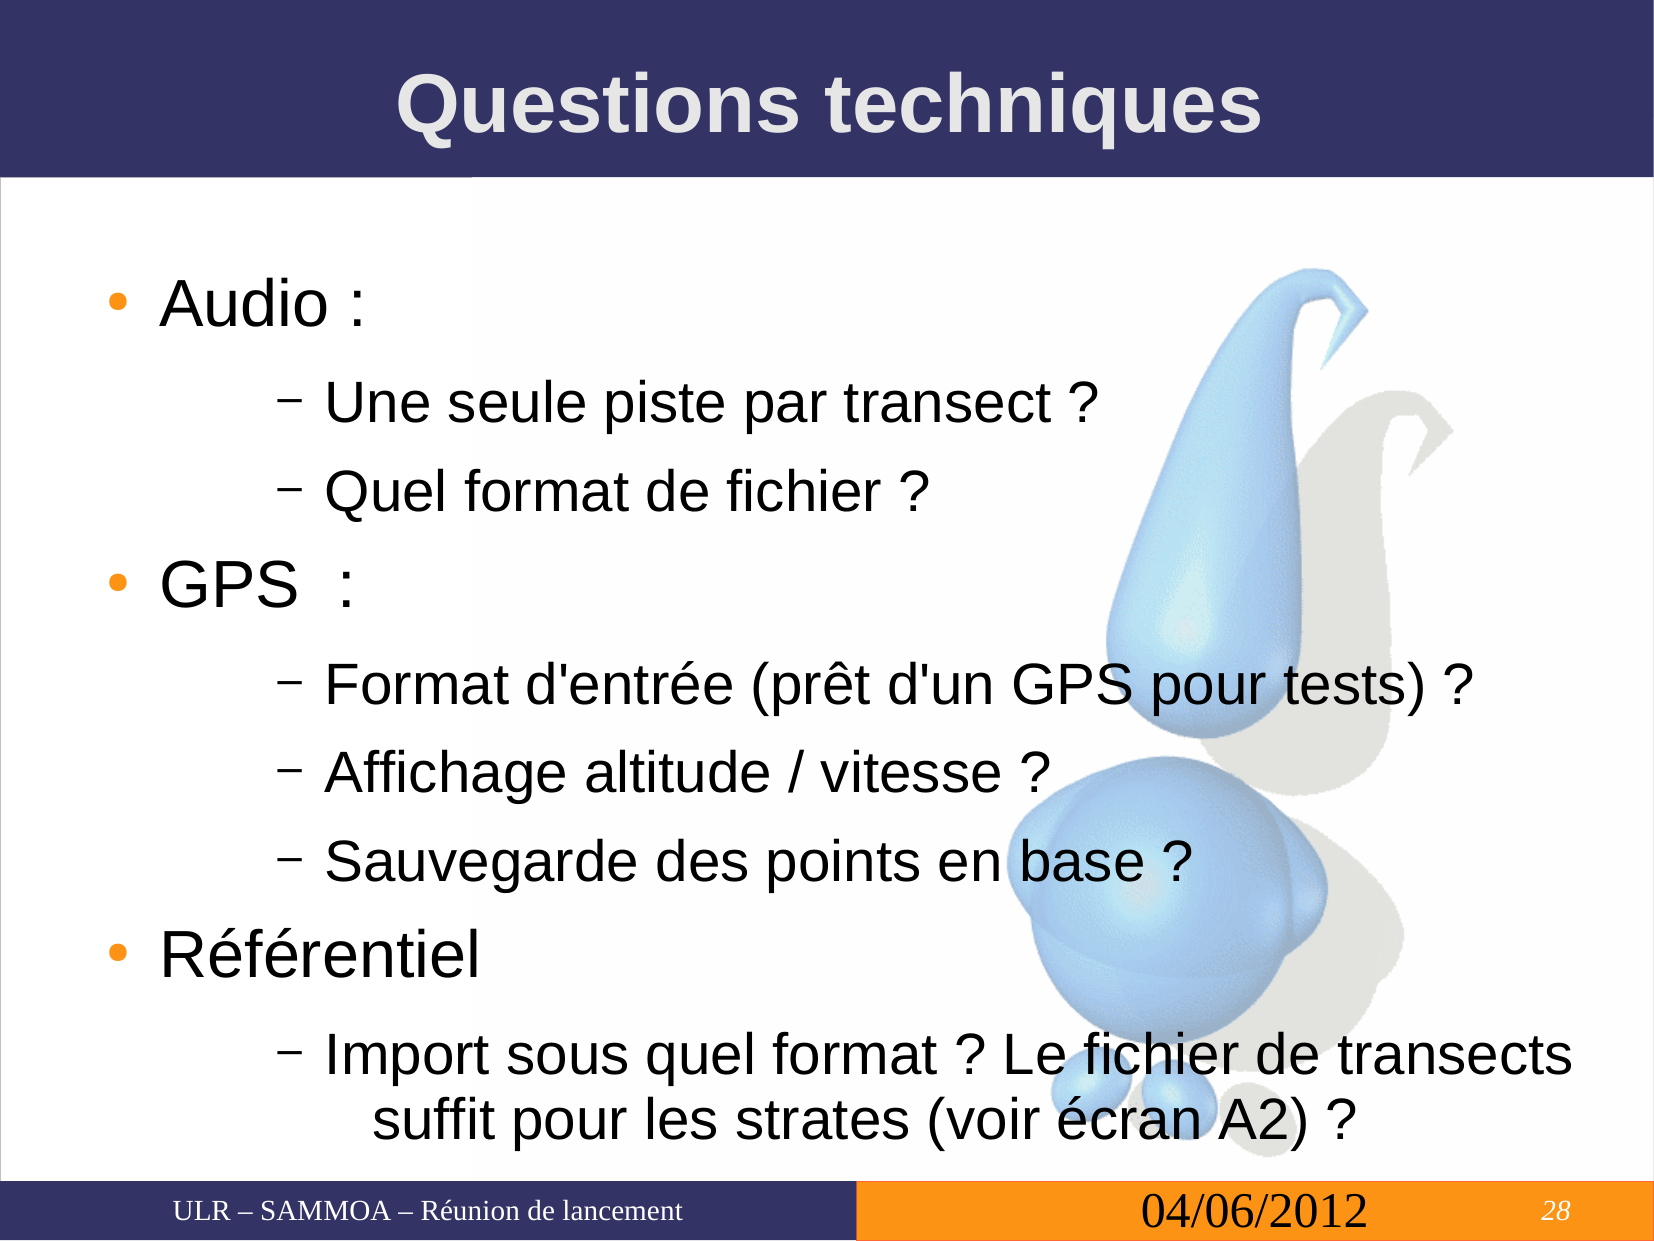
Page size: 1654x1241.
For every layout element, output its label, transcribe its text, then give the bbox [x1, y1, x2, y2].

picture [472, 178, 1654, 1181]
title Questions techniques [123, 0, 1536, 208]
list Audio : Une seule piste par transect ? Quel format de fichier ? GPS : Format d'entrée (prêt d'un GPS pour tests) ? Affichage altitude / vitesse ? Sauvegarde des points en base ? Référentiel Import sous quel format ? Le fichier de transects suffit pour les strates (voir écran A2) ? [88, 265, 1595, 1152]
